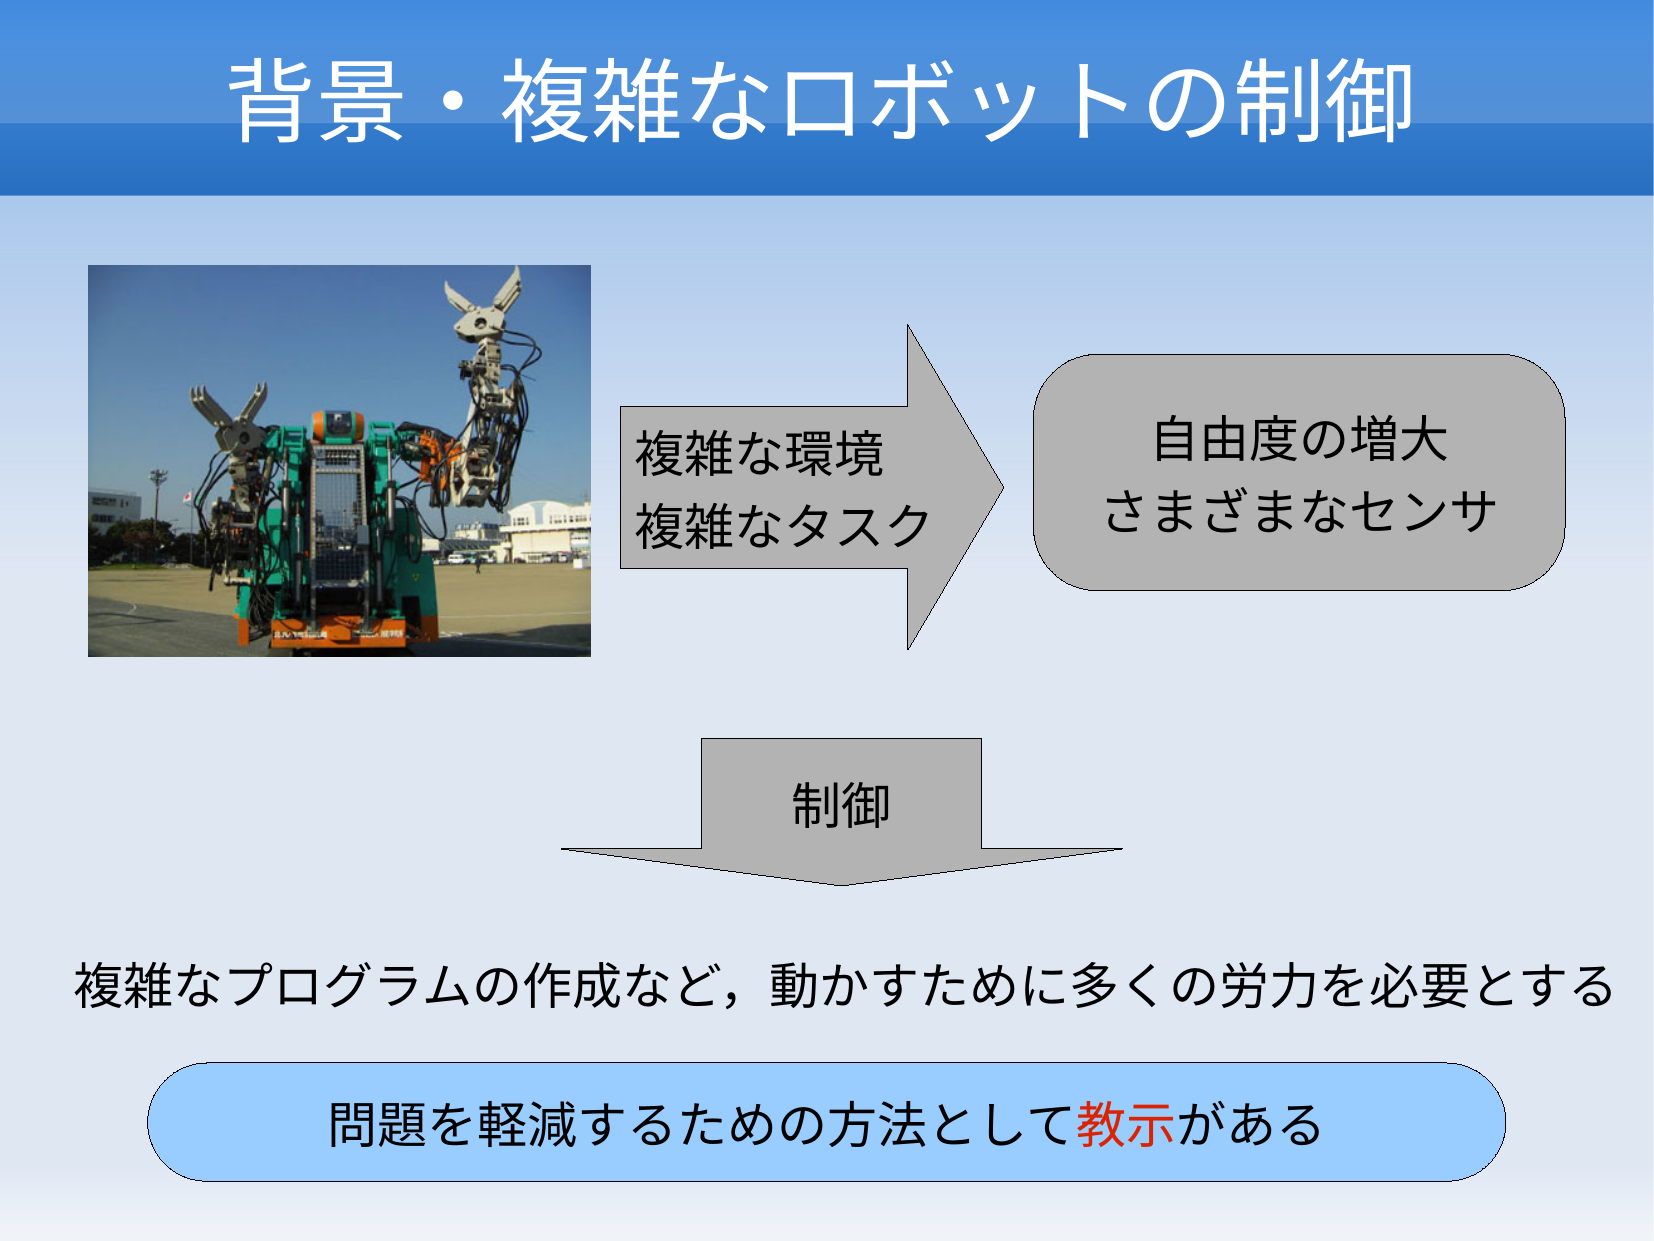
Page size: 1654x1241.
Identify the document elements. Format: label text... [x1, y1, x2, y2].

text_box 複雑なプログラムの作成など，動かすために多くの労力を必要とする [59, 939, 1639, 1004]
text_box 問題を軽減するための方法として教示がある [147, 1062, 1506, 1182]
picture [0, 0, 1654, 1241]
text_box 複雑な環境 複雑なタスク [620, 324, 1004, 650]
text_box 自由度の増大 さまざまなセンサ [1033, 354, 1566, 591]
text_box 制御 [561, 738, 1123, 886]
title 背景・複雑なロボットの制御 [76, 7, 1565, 200]
